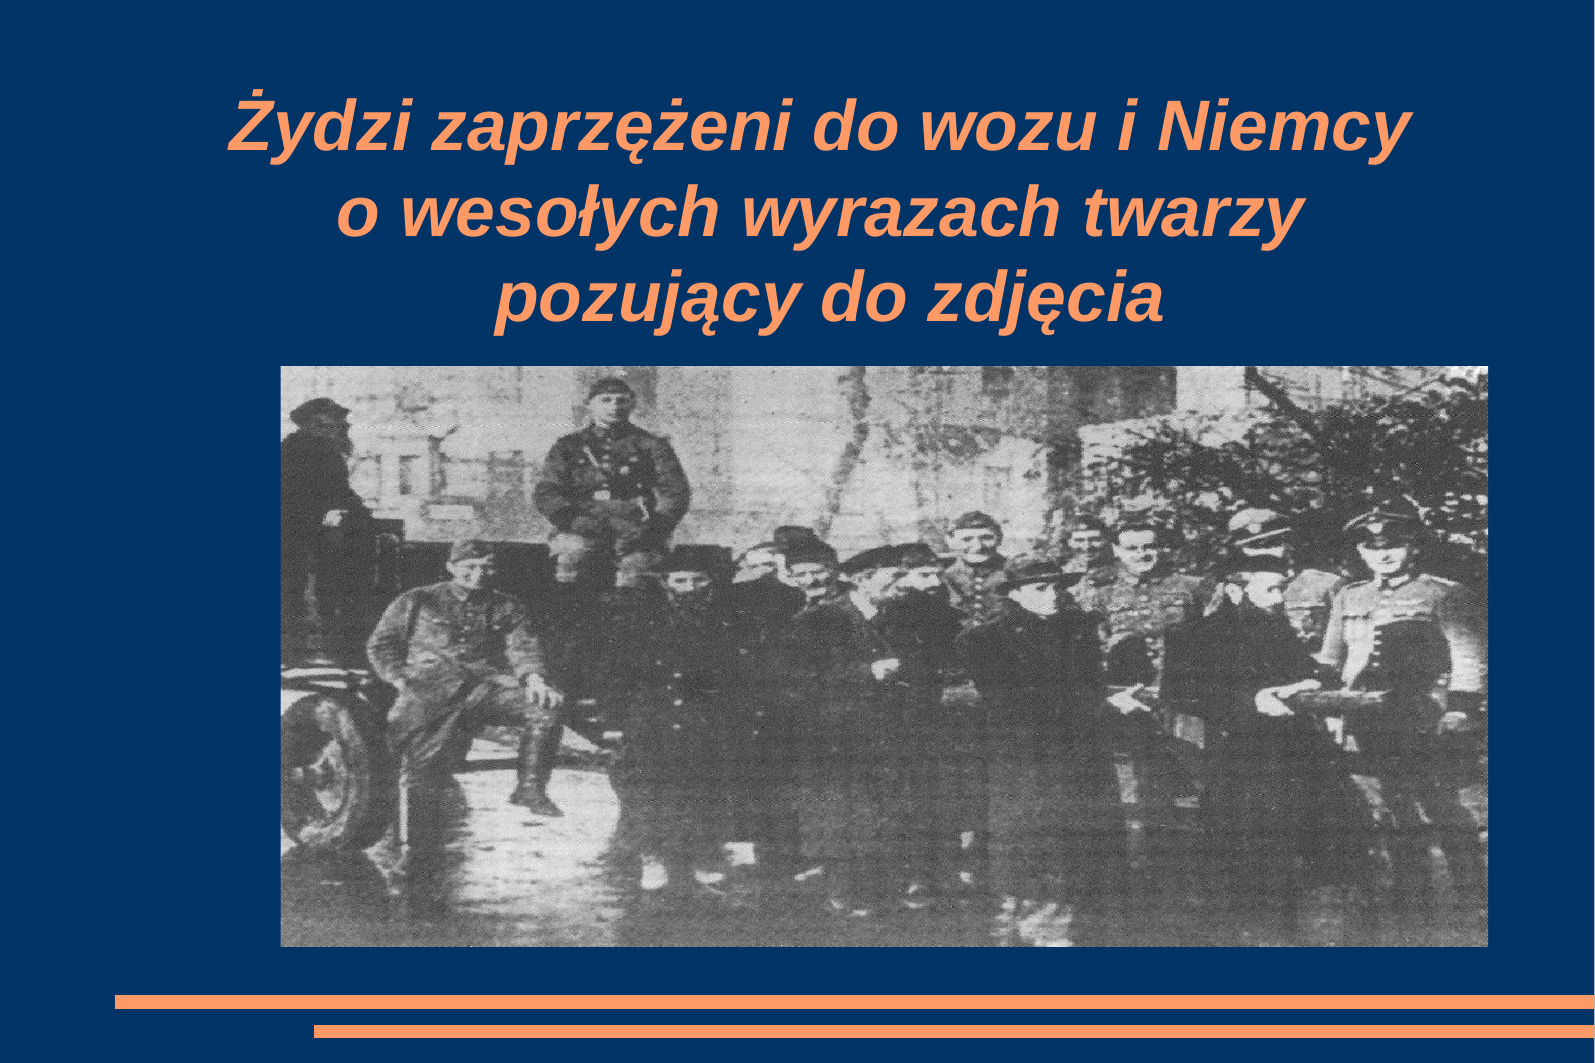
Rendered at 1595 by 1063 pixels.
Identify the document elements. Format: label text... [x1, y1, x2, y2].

picture [280, 366, 1489, 947]
title Żydzi zaprzężeni do wozu i Niemcy o wesołych wyrazach twarzy pozujący do zdjęcia [150, 78, 1512, 319]
